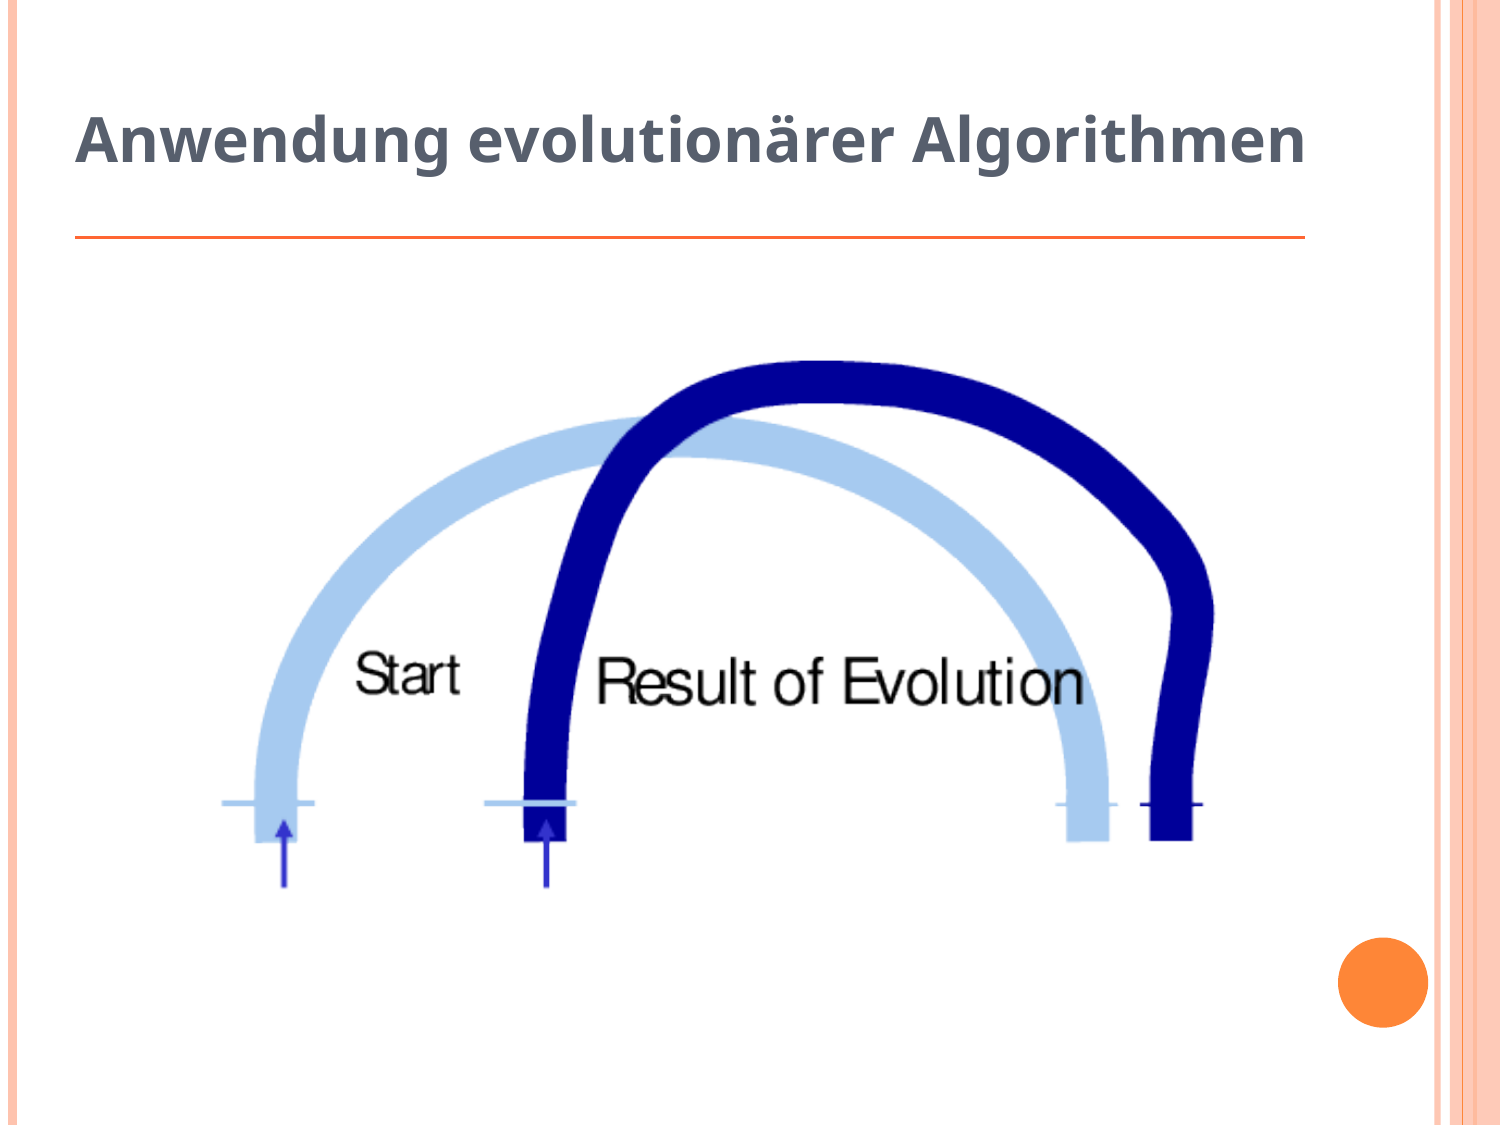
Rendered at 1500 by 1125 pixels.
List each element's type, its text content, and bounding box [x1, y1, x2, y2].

picture [215, 360, 1243, 892]
title Anwendung evolutionärer Algorithmen [74, 44, 1404, 233]
